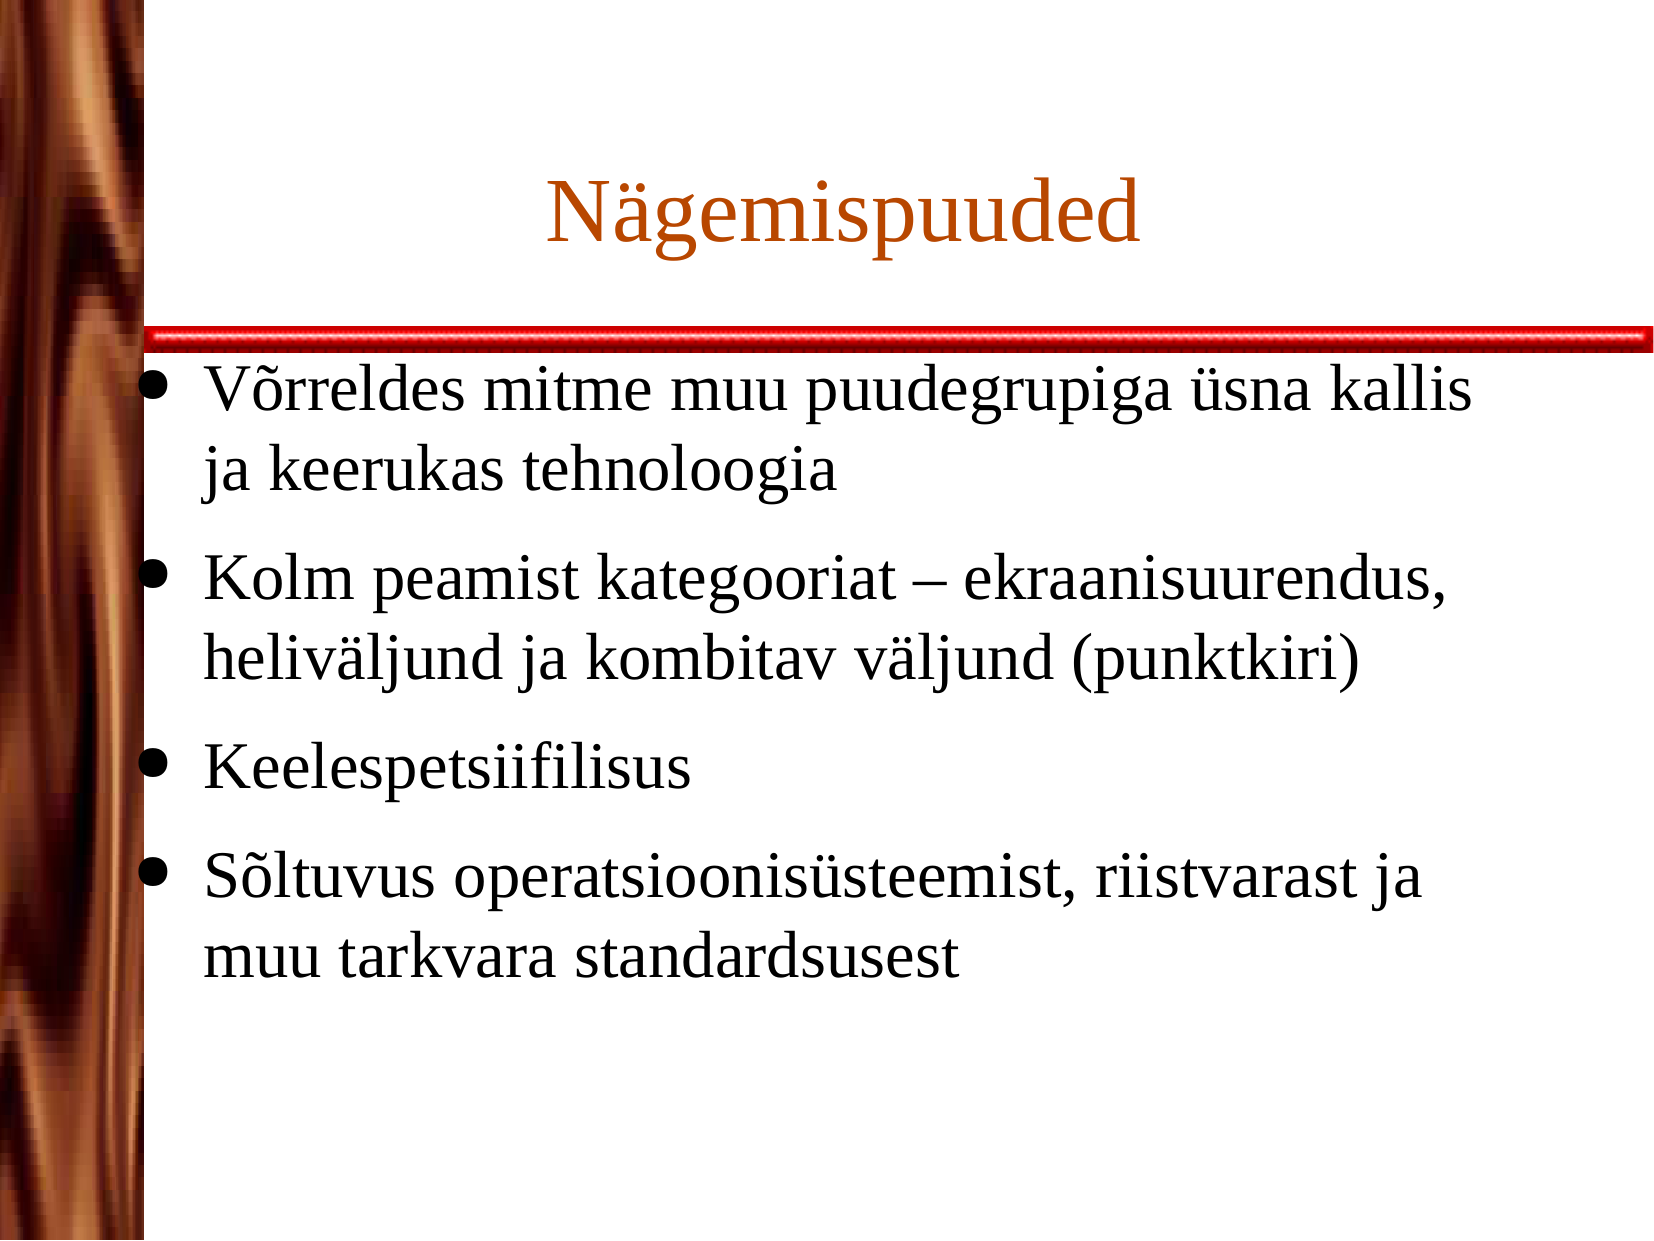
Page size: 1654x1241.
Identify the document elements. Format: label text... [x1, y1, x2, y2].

title Nägemispuuded [121, 100, 1533, 312]
list Võrreldes mitme muu puudegrupiga üsna kallis ja keerukas tehnoloogia Kolm peamist kategooriat – ekraanisuurendus, heliväljund ja kombitav väljund (punktkiri) Keelespetsiifilisus Sõltuvus operatsioonisüsteemist, riistvarast ja muu tarkvara standardsusest [121, 344, 1533, 1164]
picture [0, 0, 1654, 1240]
